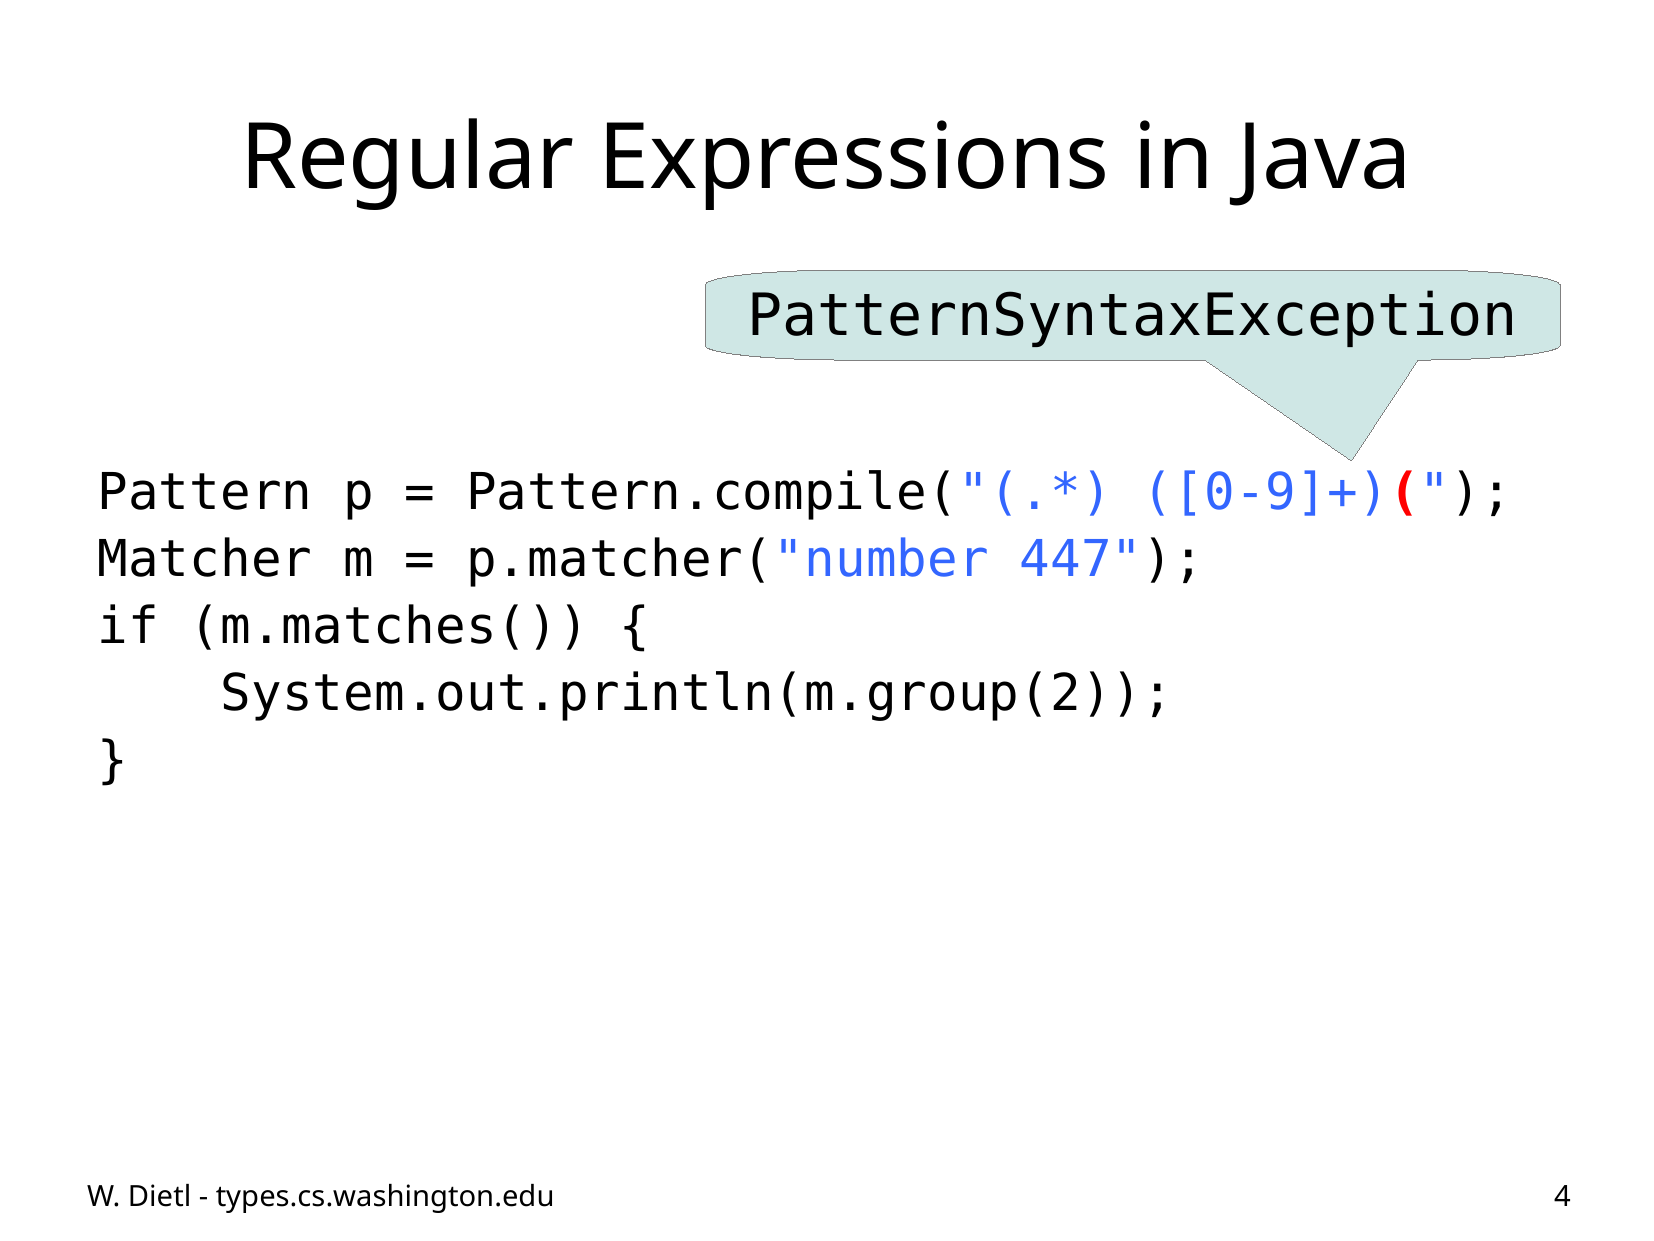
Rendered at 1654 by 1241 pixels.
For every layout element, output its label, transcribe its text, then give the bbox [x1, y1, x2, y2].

text_box PatternSyntaxException [705, 270, 1561, 461]
text_box Pattern p = Pattern.compile("(.*) ([0-9]+)("); Matcher m = p.matcher("number 447"); if (m.matches()) { System.out.println(m.group(2)); } [82, 454, 1571, 841]
title Regular Expressions in Java [82, 49, 1571, 257]
